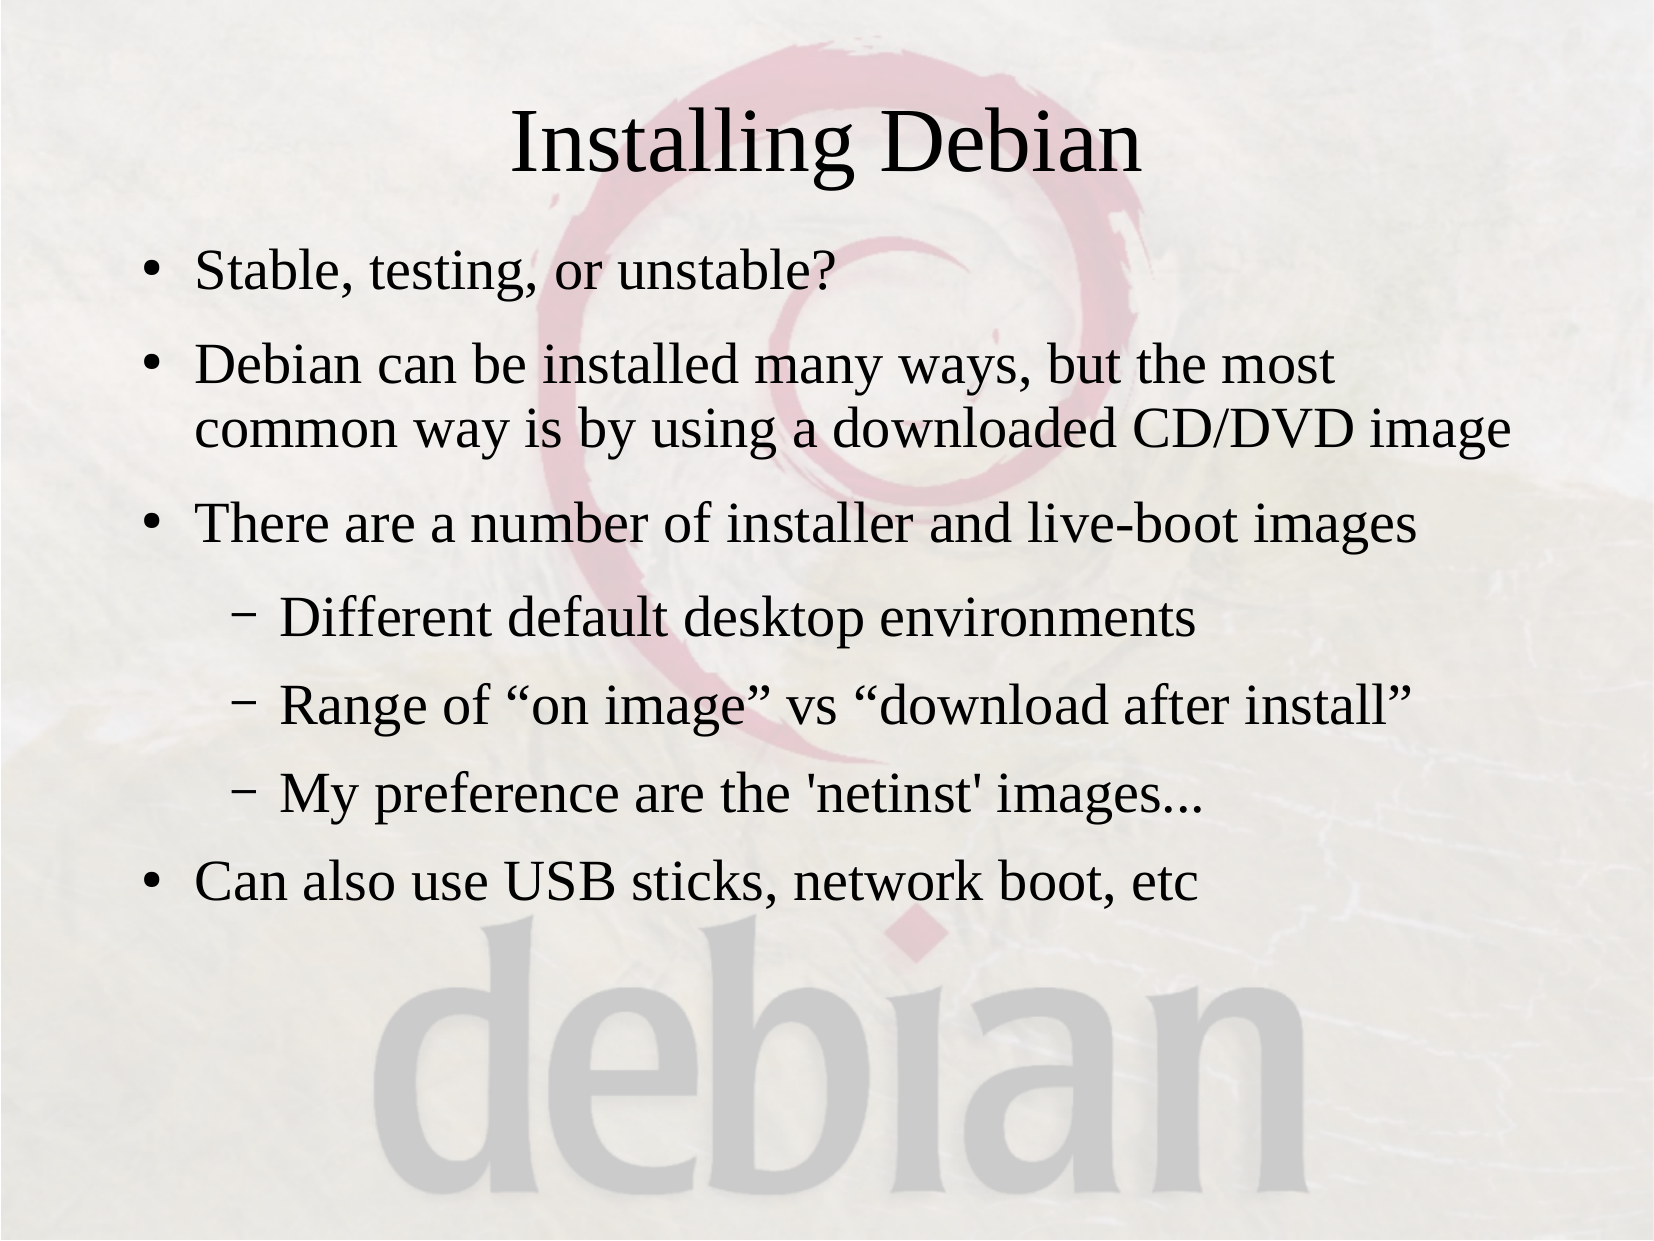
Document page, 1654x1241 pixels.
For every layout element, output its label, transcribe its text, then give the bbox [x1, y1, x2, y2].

picture [1, 0, 1654, 1240]
title Installing Debian [121, 36, 1534, 244]
list Stable, testing, or unstable? Debian can be installed many ways, but the most common way is by using a downloaded CD/DVD image There are a number of installer and live-boot images Different default desktop environments Range of “on image” vs “download after install” My preference are the 'netinst' images... Can also use USB sticks, network boot, etc [123, 237, 1536, 1056]
